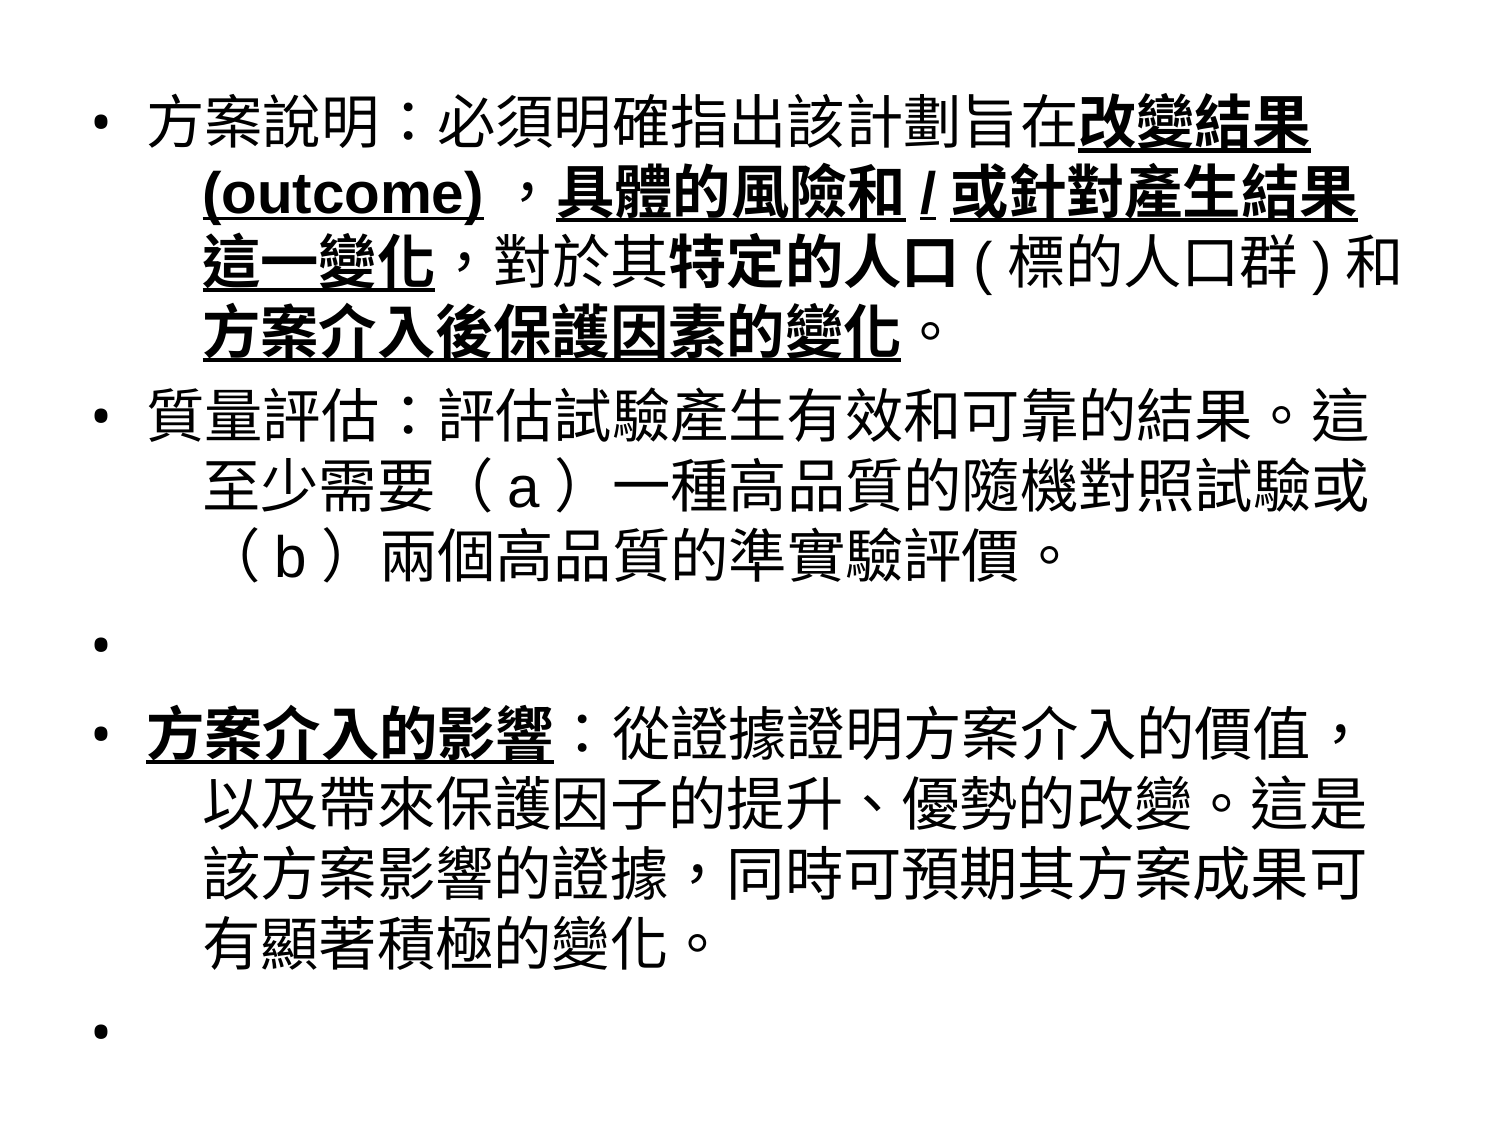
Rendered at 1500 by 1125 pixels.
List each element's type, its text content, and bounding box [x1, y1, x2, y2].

list 方案說明：必須明確指出該計劃旨在改變結果(outcome)，具體的風險和/或針對產生結果這一變化，對於其特定的人口(標的人口群)和方案介入後保護因素的變化。 質量評估：評估試驗產生有效和可靠的結果。這至少需要（a）一種高品質的隨機對照試驗或（b）兩個高品質的準實驗評價。 方案介入的影響：從證據證明方案介入的價值，以及帶來保護因子的提升、優勢的改變。這是該方案影響的證據，同時可預期其方案成果可有顯著積極的變化。 [75, 78, 1426, 1005]
